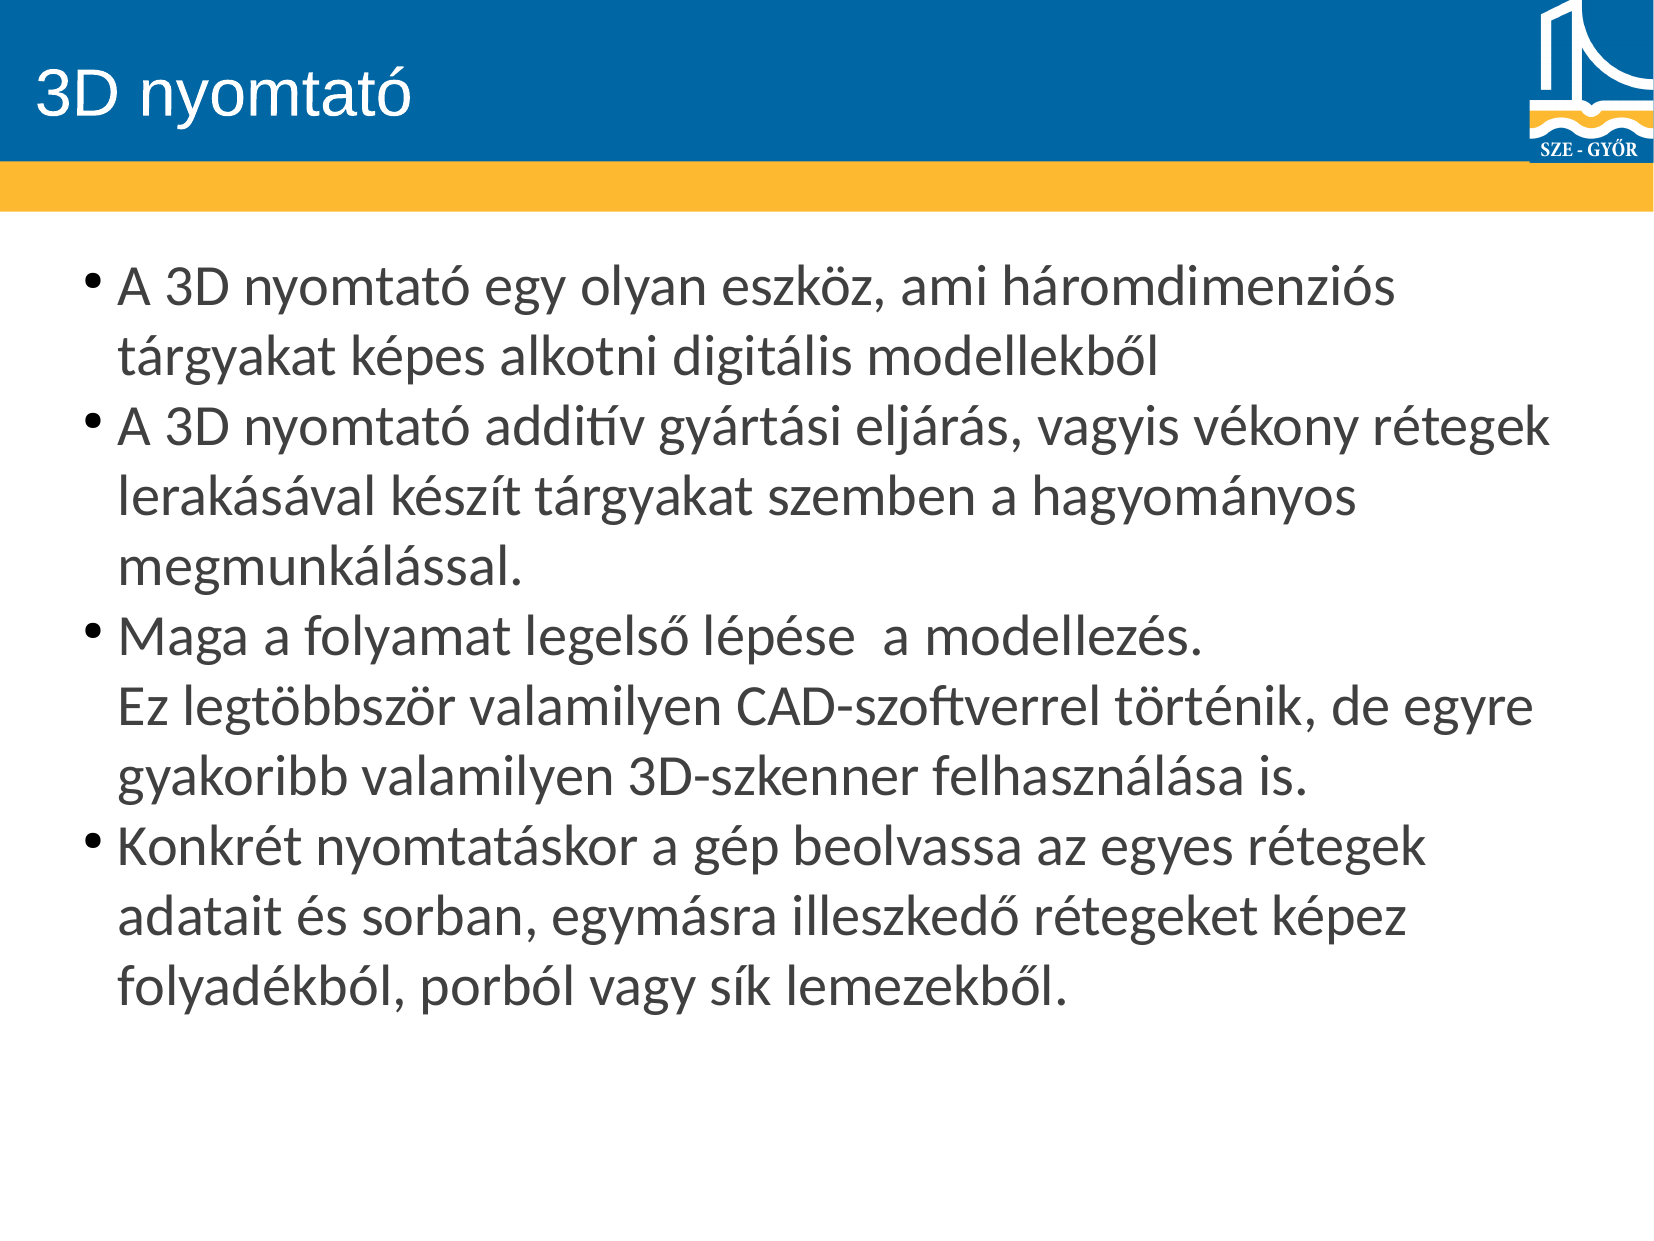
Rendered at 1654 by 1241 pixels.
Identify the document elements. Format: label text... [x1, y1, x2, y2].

text_box 3D nyomtató [34, 48, 1524, 144]
text_box A 3D nyomtató egy olyan eszköz, ami háromdimenziós tárgyakat képes alkotni digitális modellekből A 3D nyomtató additív gyártási eljárás, vagyis vékony rétegek lerakásával készít tárgyakat szemben a hagyományos megmunkálással. Maga a folyamat legelső lépése a modellezés. Ez legtöbbször valamilyen CAD-szoftverrel történik, de egyre gyakoribb valamilyen 3D-szkenner felhasználása is. Konkrét nyomtatáskor a gép beolvassa az egyes rétegek adatait és sorban, egymásra illeszkedő rétegeket képez folyadékból, porból vagy sík lemezekből. [82, 247, 1571, 1198]
picture [1529, 0, 1654, 163]
